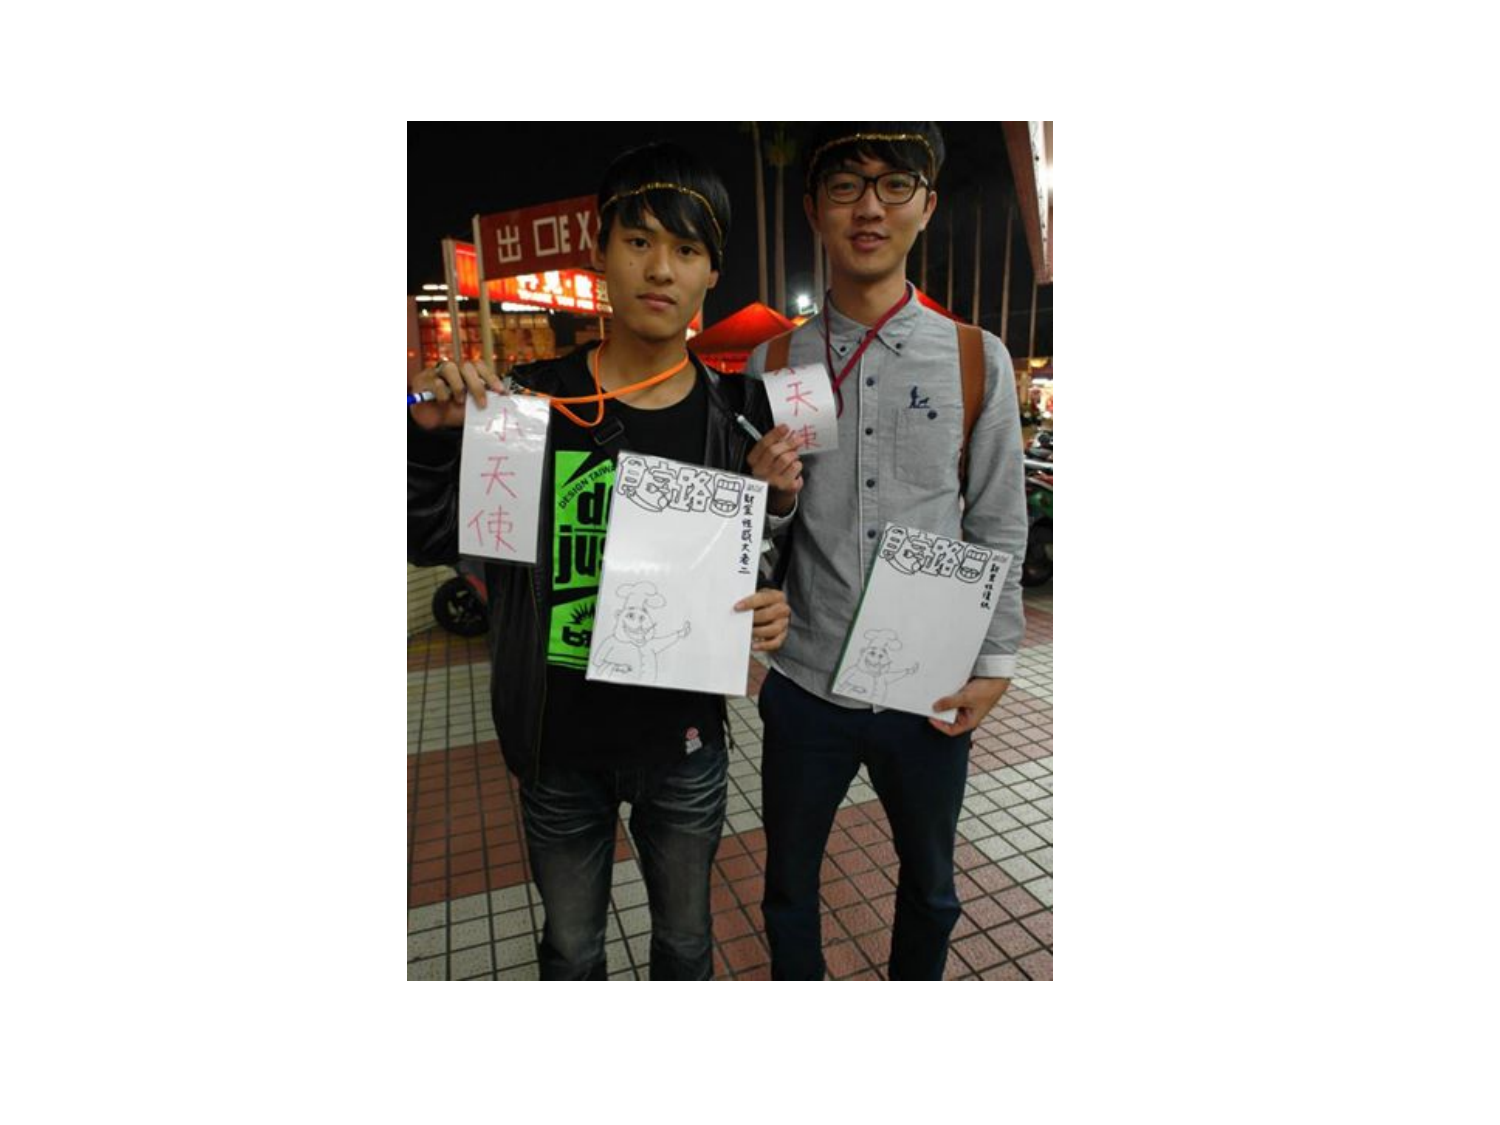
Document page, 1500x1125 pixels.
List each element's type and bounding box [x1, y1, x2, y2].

picture [407, 121, 1053, 981]
